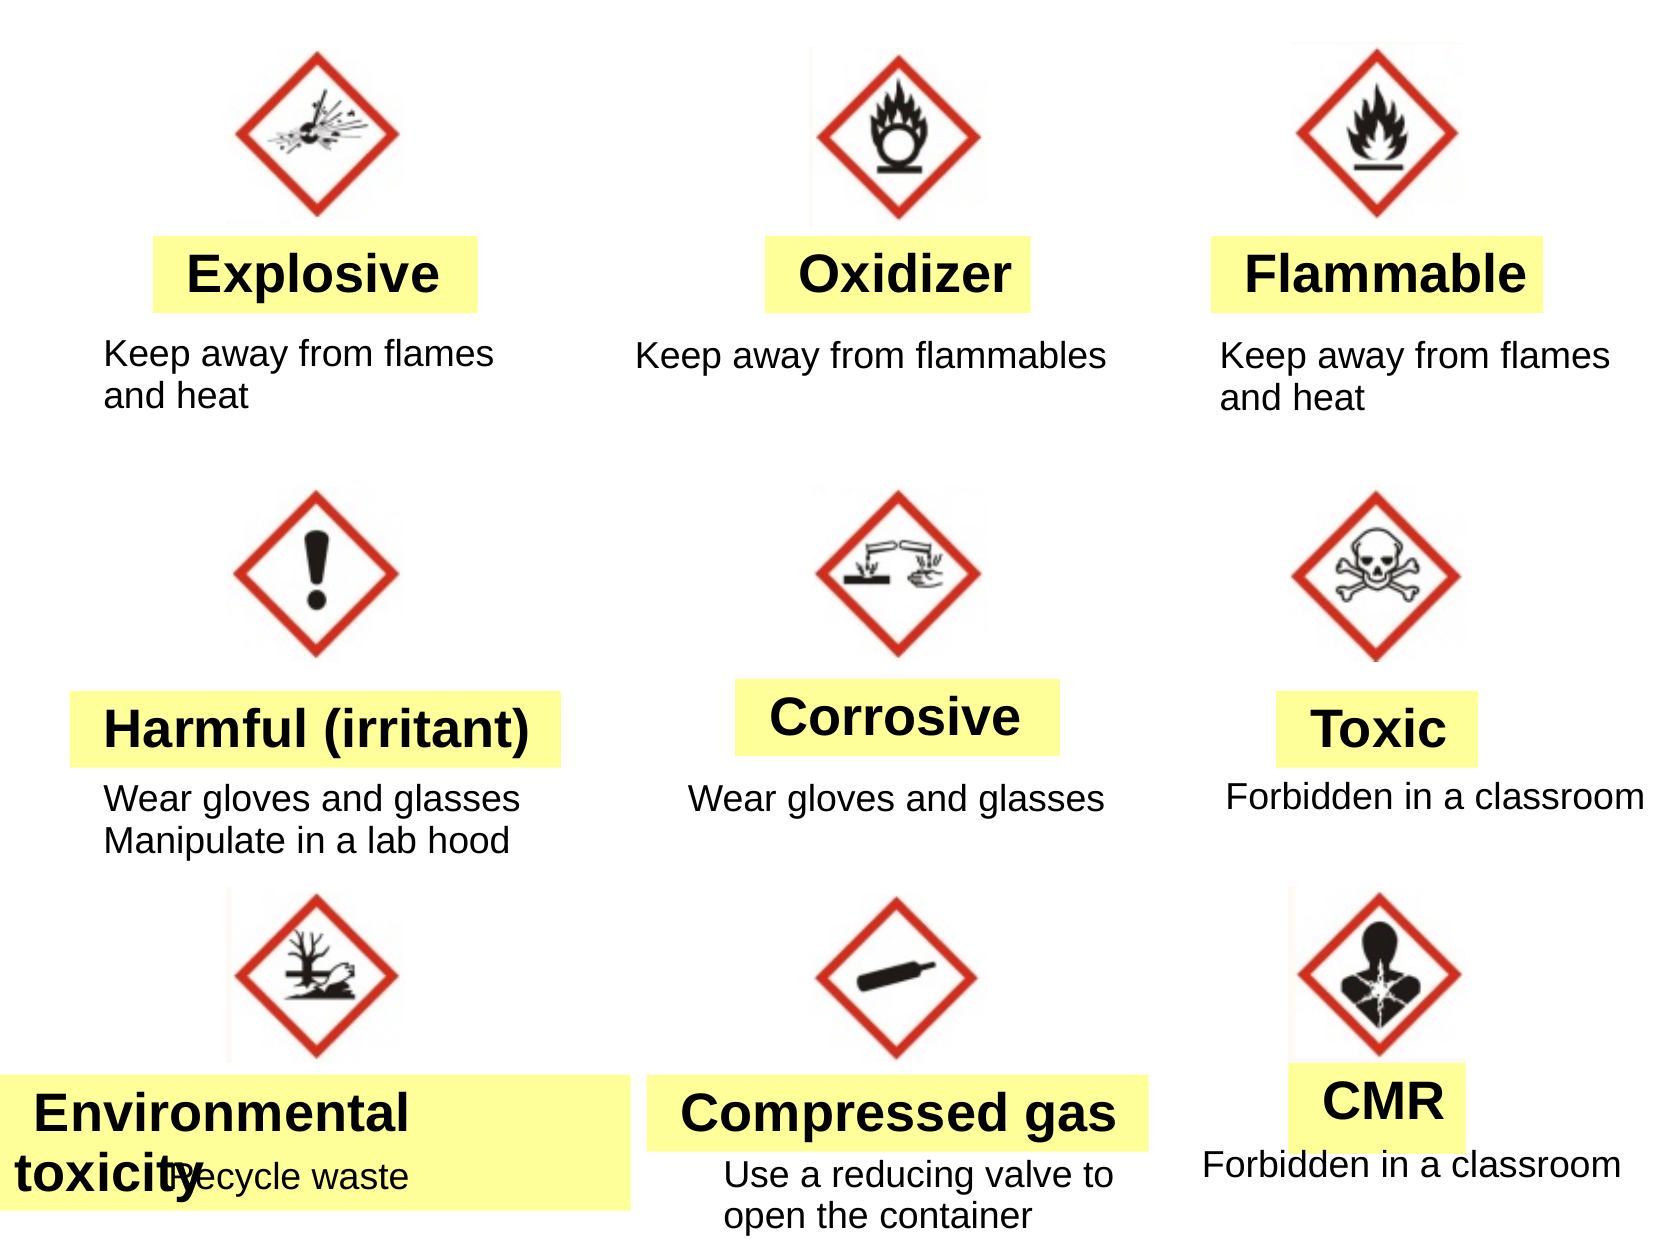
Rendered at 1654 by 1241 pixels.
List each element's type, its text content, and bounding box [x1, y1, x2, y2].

text_box Environmental toxicity [0, 1074, 631, 1152]
picture [226, 911, 404, 1063]
text_box Wear gloves and glasses [673, 769, 1123, 827]
text_box CMR [1288, 1062, 1466, 1136]
text_box Keep away from flammables [620, 326, 1152, 384]
text_box Toxic [1276, 690, 1478, 767]
picture [809, 893, 987, 1063]
text_box Keep away from flames and heat [88, 324, 562, 424]
text_box Forbidden in a classroom [1210, 767, 1654, 825]
picture [809, 485, 987, 662]
text_box Corrosive [735, 679, 1061, 757]
text_box Flammable [1210, 236, 1544, 314]
picture [1288, 485, 1466, 662]
picture [1291, 42, 1463, 225]
text_box Use a reducing valve to open the container [708, 1145, 1152, 1241]
text_box Compressed gas [646, 1074, 1149, 1152]
text_box Forbidden in a classroom [1187, 1136, 1654, 1193]
text_box Keep away from flames and heat [1204, 327, 1654, 426]
picture [809, 47, 987, 227]
text_box Oxidizer [764, 236, 1031, 314]
text_box Wear gloves and glasses Manipulate in a lab hood [88, 769, 538, 911]
picture [226, 485, 404, 662]
text_box Explosive [152, 236, 478, 314]
text_box Harmful (irritant) [69, 690, 561, 768]
text_box Recycle waste [153, 1147, 438, 1205]
picture [226, 48, 404, 225]
picture [1288, 887, 1466, 1062]
